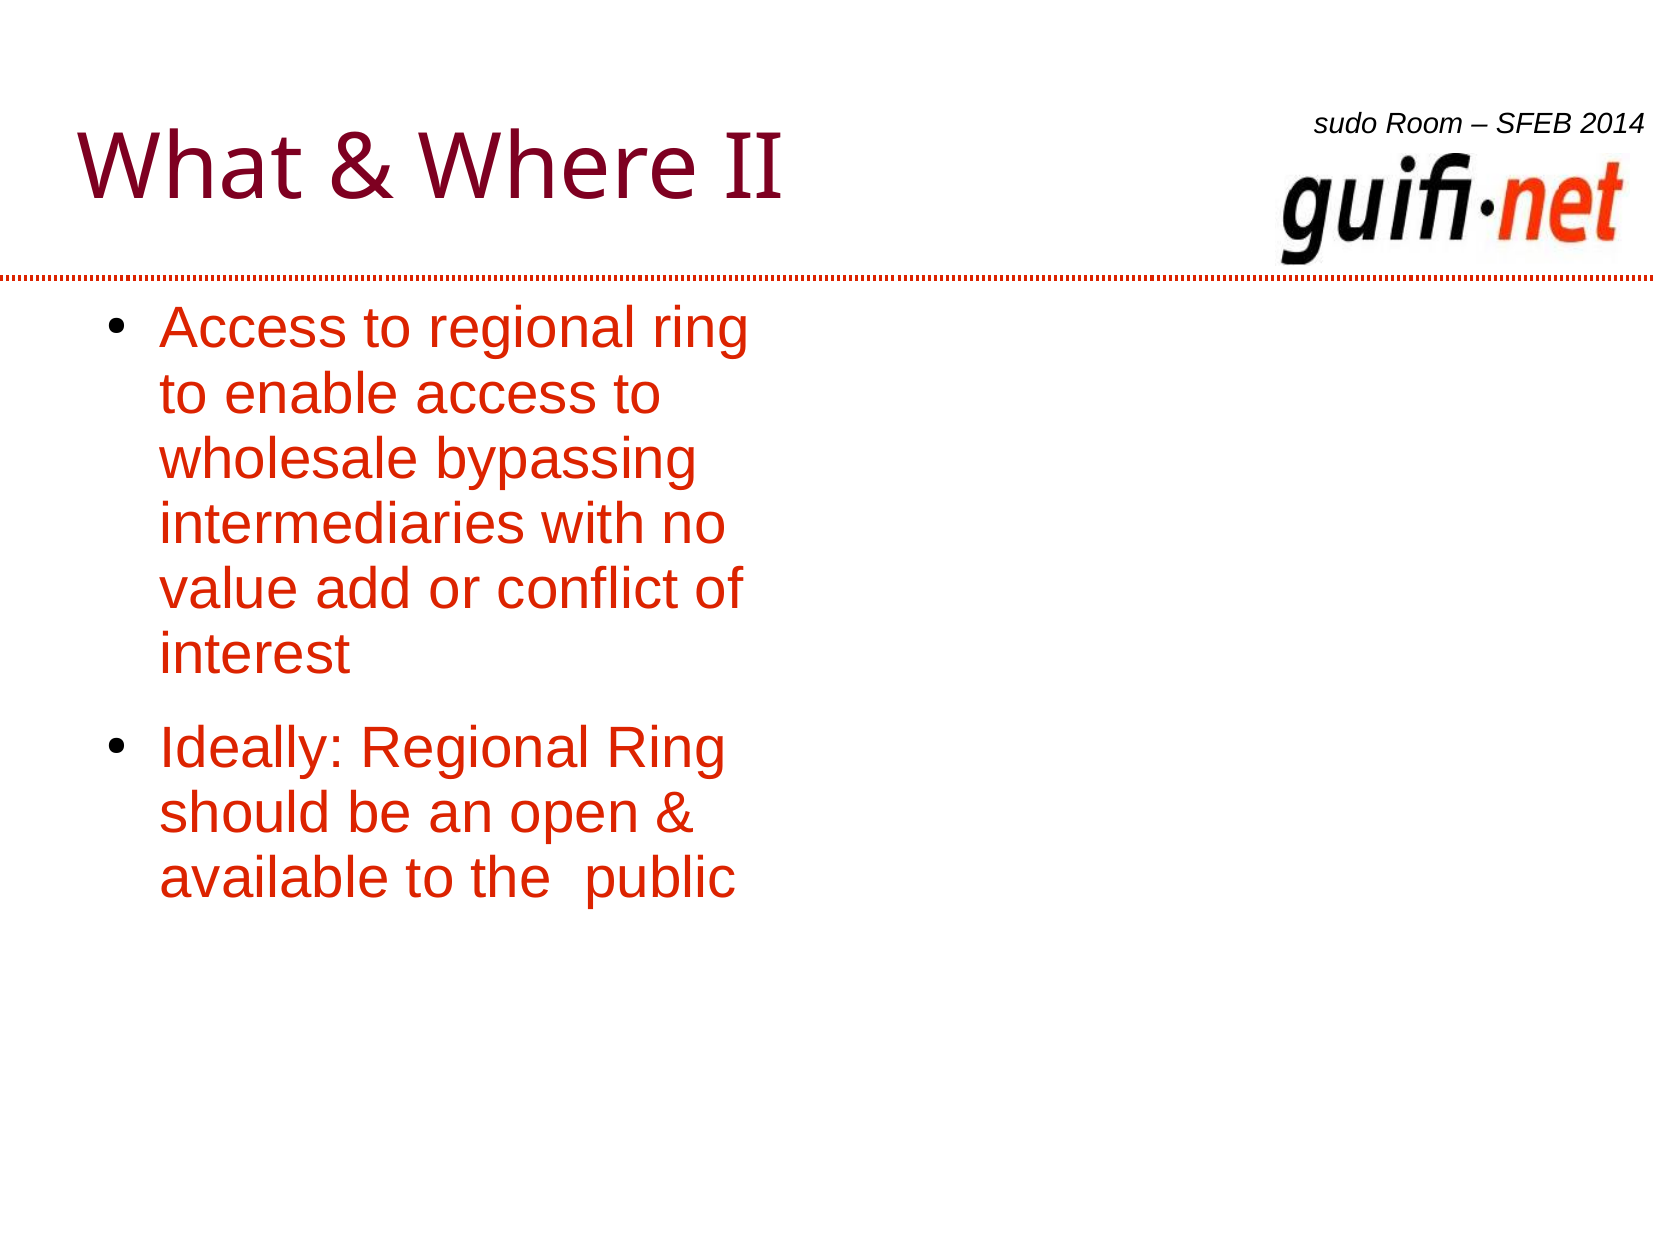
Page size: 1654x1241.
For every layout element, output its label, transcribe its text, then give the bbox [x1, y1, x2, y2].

text_box sudo Room – SFEB 2014 [1299, 100, 1654, 148]
title What & Where II [76, 59, 1093, 267]
list Access to regional ring to enable access to wholesale bypassing intermediaries with no value add or conflict of interest Ideally: Regional Ring should be an open & available to the public [88, 295, 815, 1114]
picture [1275, 153, 1630, 266]
